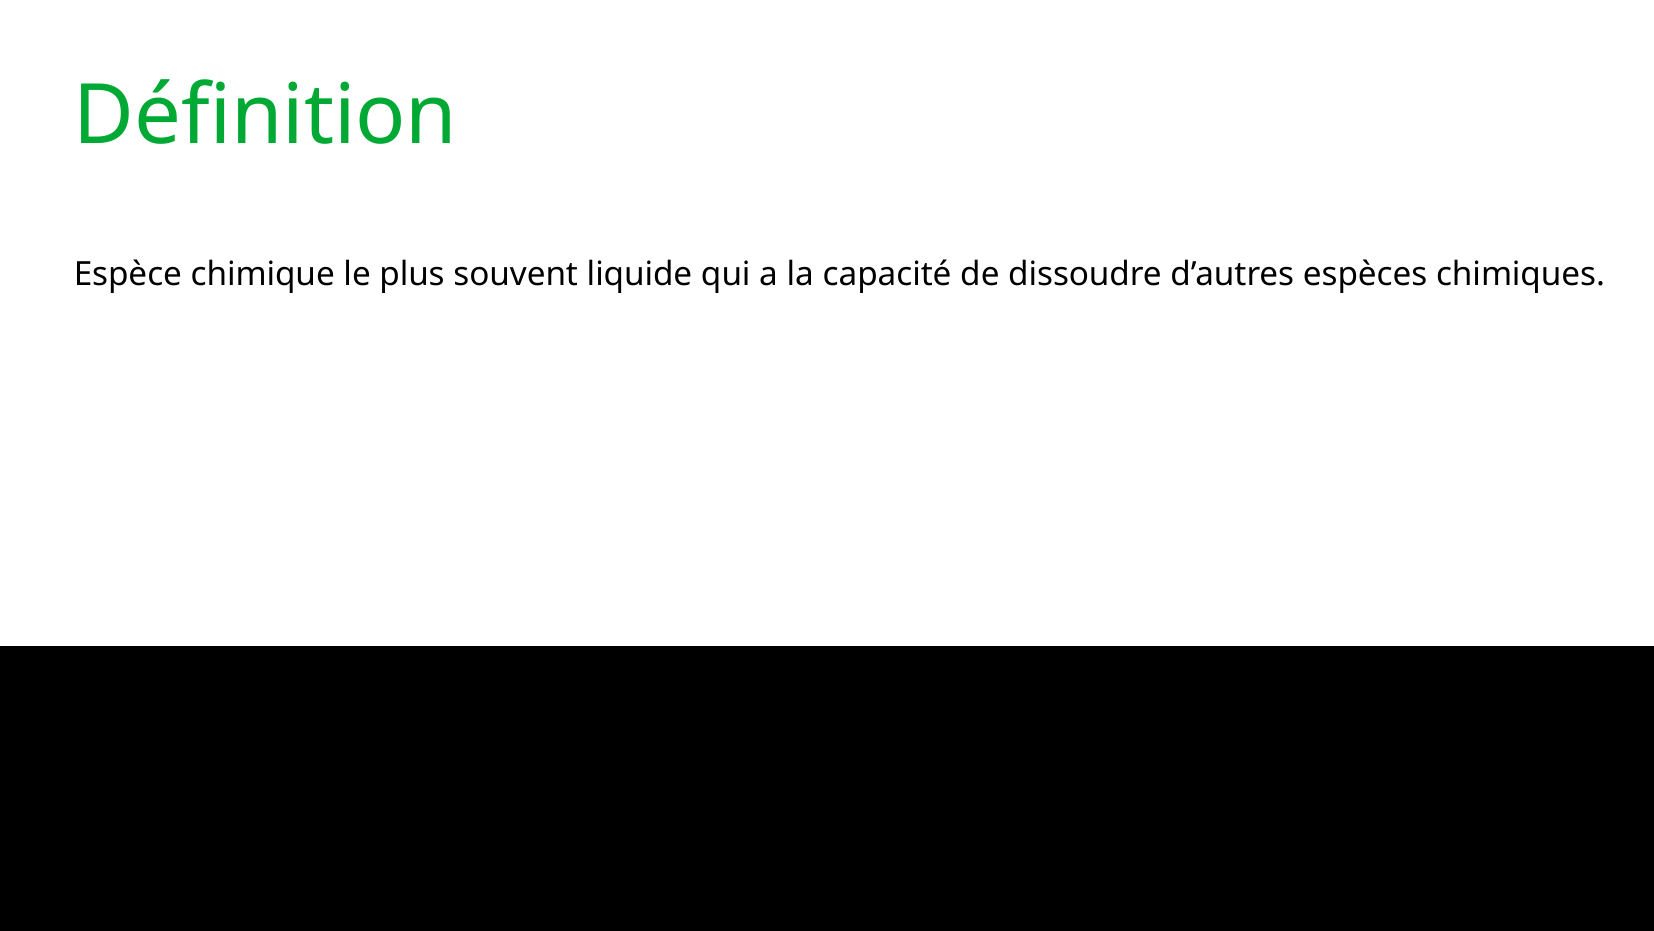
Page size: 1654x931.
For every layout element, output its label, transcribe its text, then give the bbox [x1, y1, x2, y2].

text_box Espèce chimique le plus souvent liquide qui a la capacité de dissoudre d’autres espèces chimiques. [59, 243, 1654, 355]
text_box Définition [59, 47, 428, 169]
text_box [0, 646, 1654, 931]
